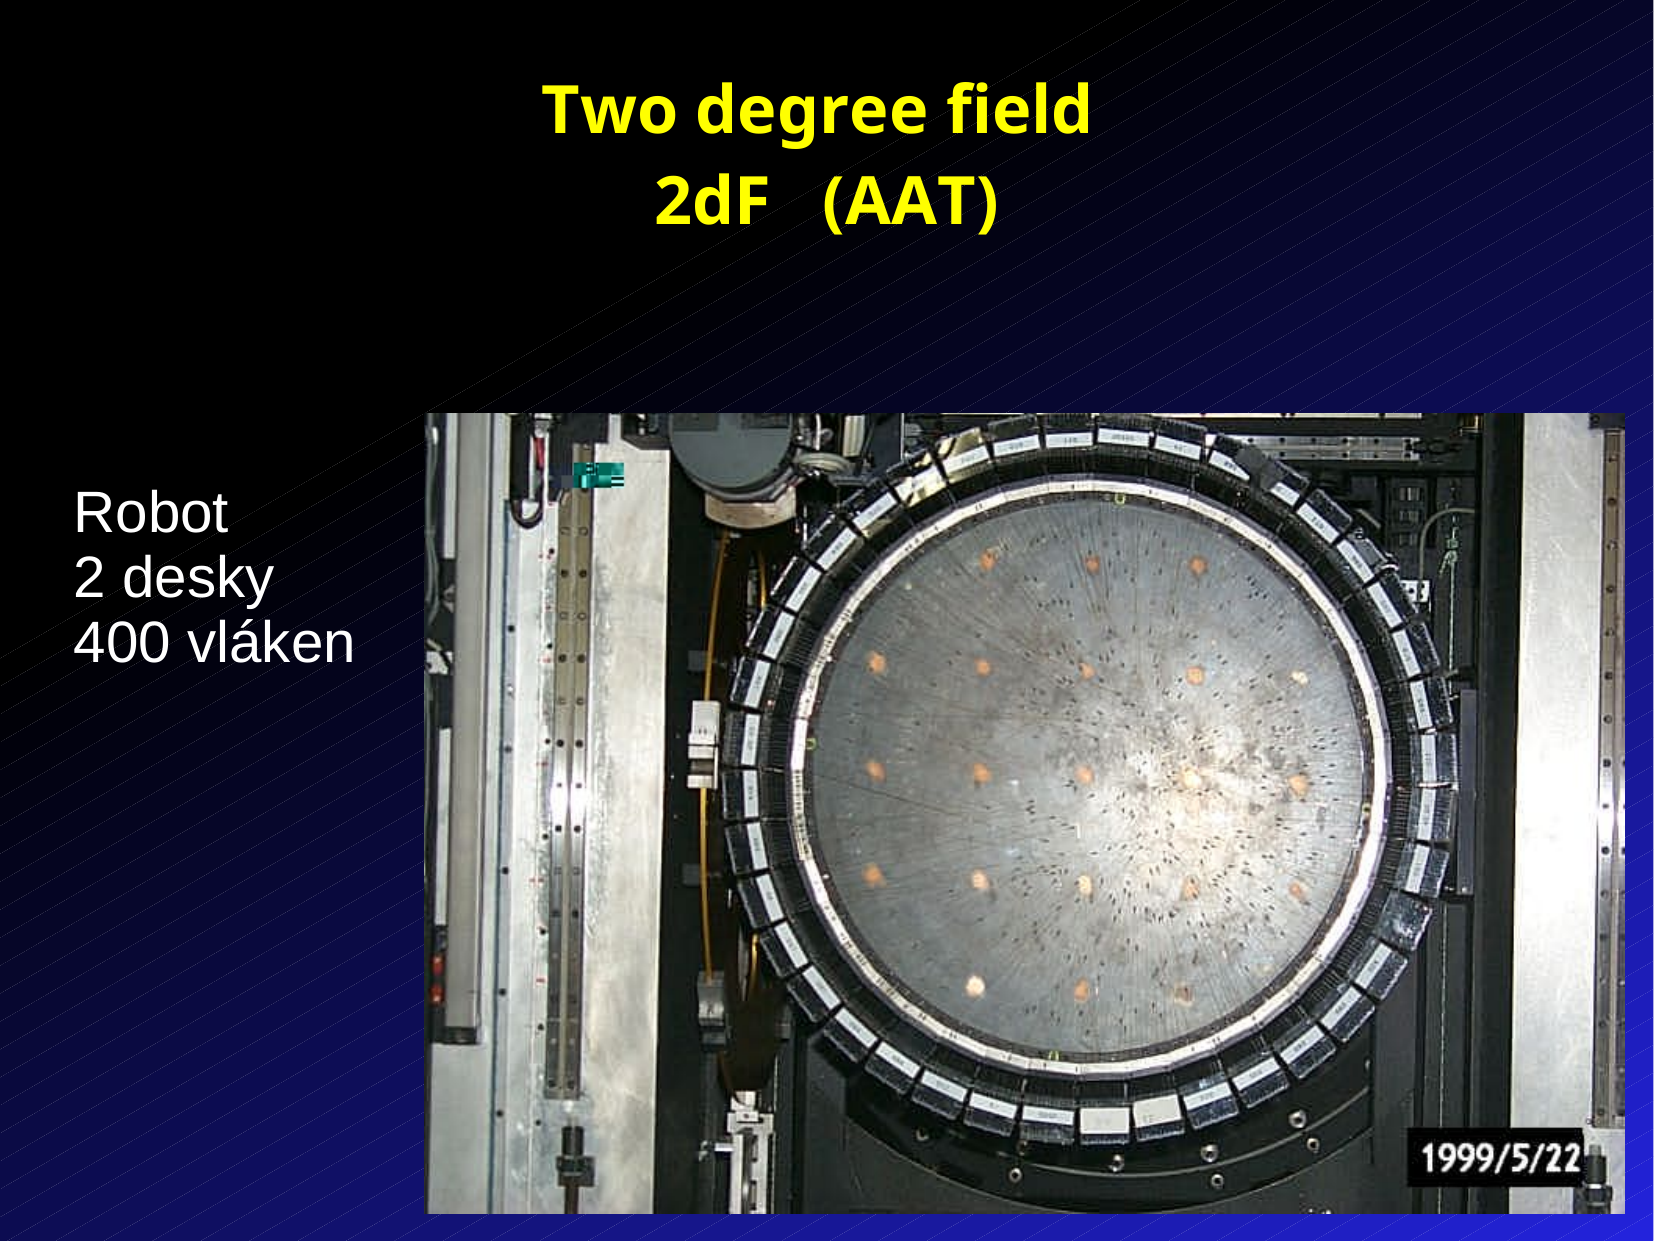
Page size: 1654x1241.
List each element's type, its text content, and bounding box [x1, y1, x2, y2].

picture [424, 413, 1625, 1214]
text_box Robot 2 desky 400 vláken [59, 472, 372, 683]
title Two degree field 2dF (AAT) [82, 49, 1571, 257]
